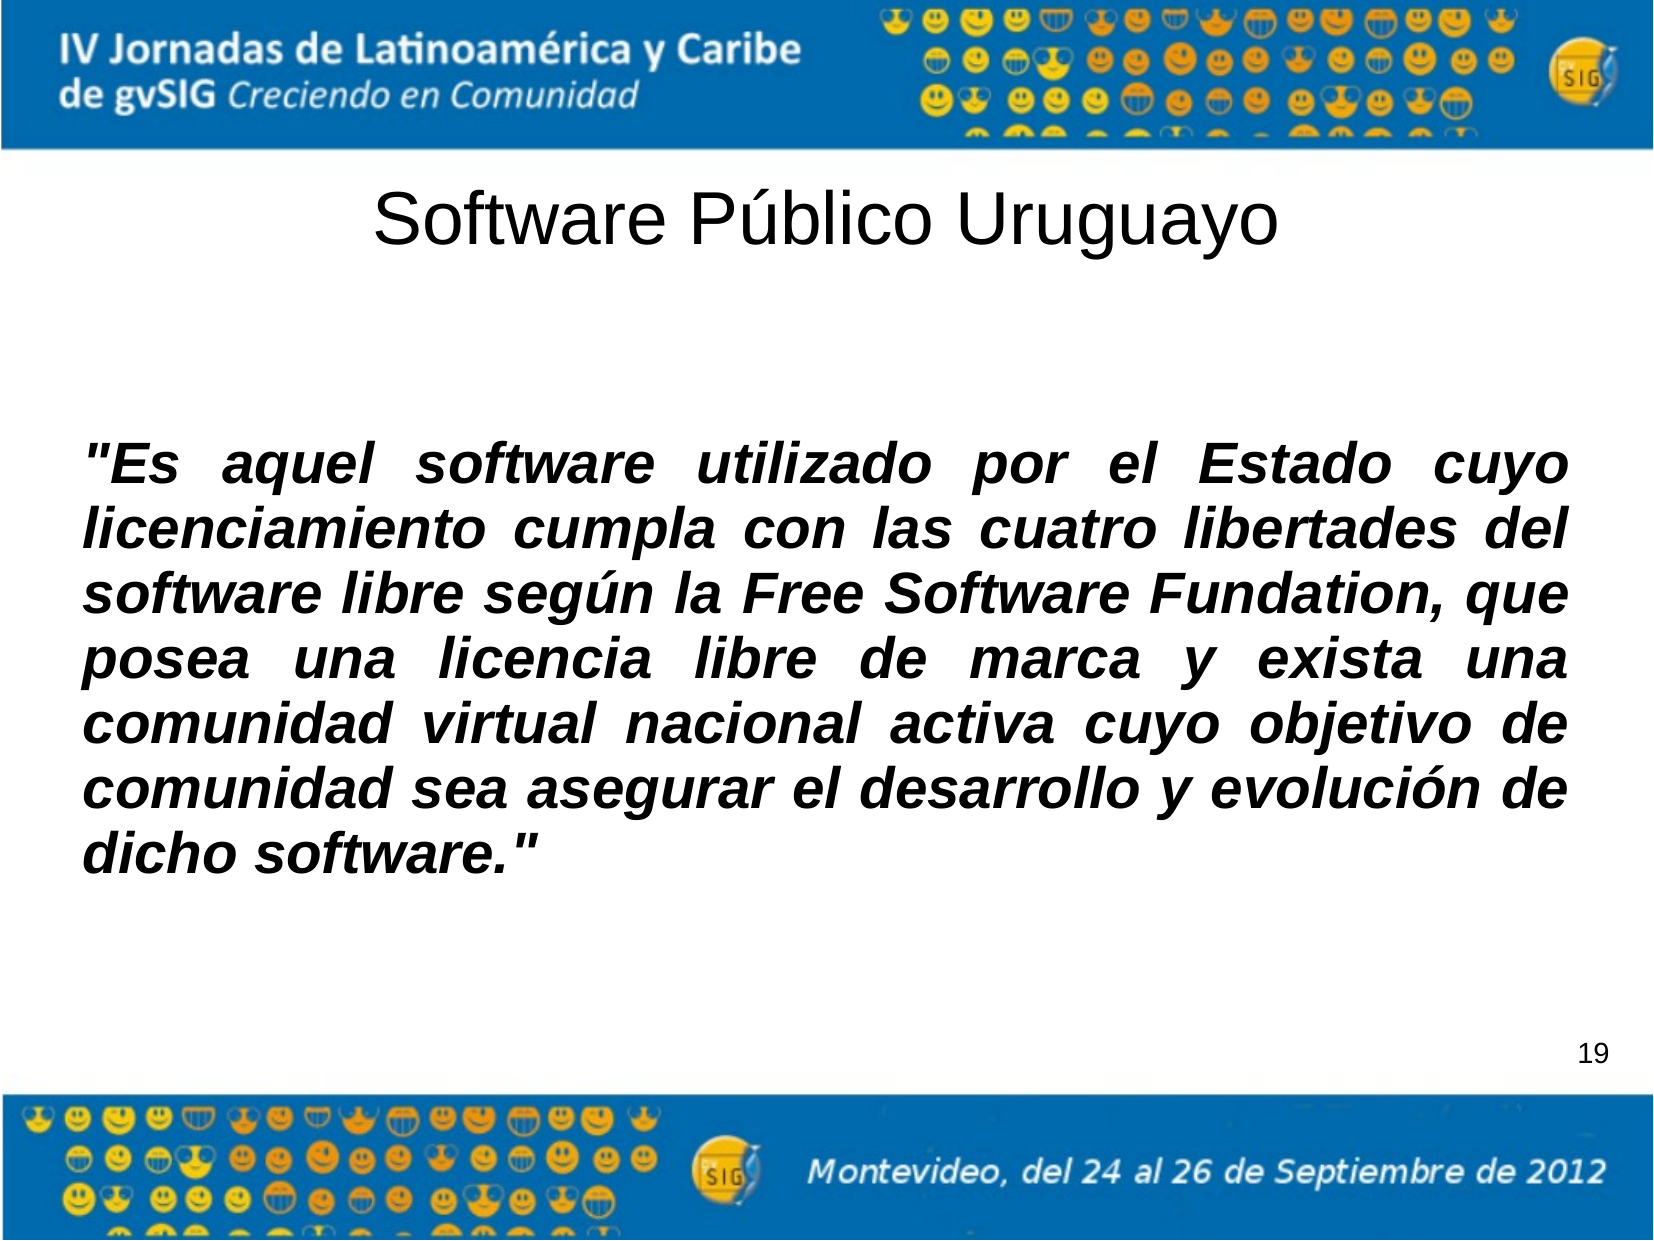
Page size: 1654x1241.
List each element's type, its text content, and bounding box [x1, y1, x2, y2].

list "Es aquel software utilizado por el Estado cuyo licenciamiento cumpla con las cuatro libertades del software libre según la Free Software Fundation, que posea una licencia libre de marca y exista una comunidad virtual nacional activa cuyo objetivo de comunidad sea asegurar el desarrollo y evolución de dicho software." [82, 431, 1571, 1070]
title Software Público Uruguayo [82, 168, 1571, 269]
picture [0, 0, 1654, 1240]
